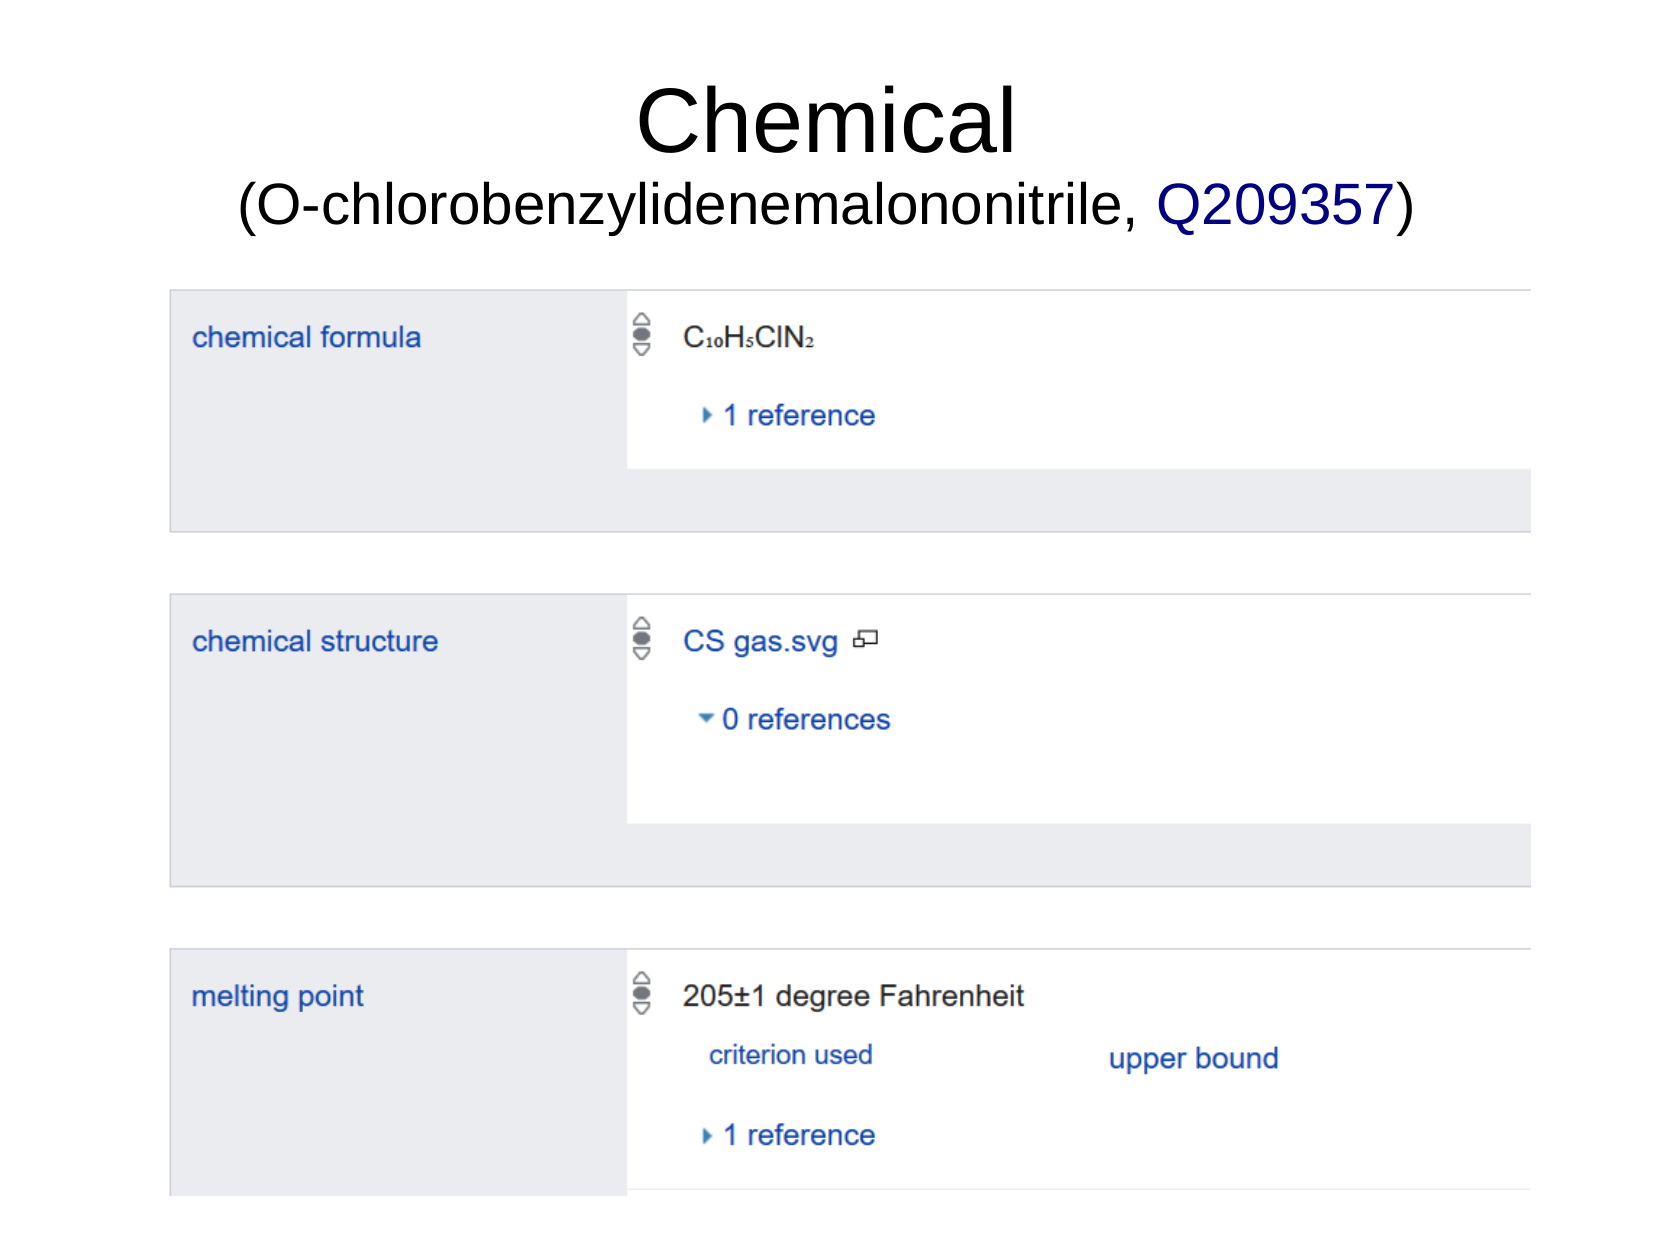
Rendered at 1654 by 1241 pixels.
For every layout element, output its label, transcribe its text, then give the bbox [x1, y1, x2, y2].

title Chemical (O-chlorobenzylidenemalononitrile, Q209357) [82, 49, 1571, 257]
picture [135, 249, 1531, 1196]
